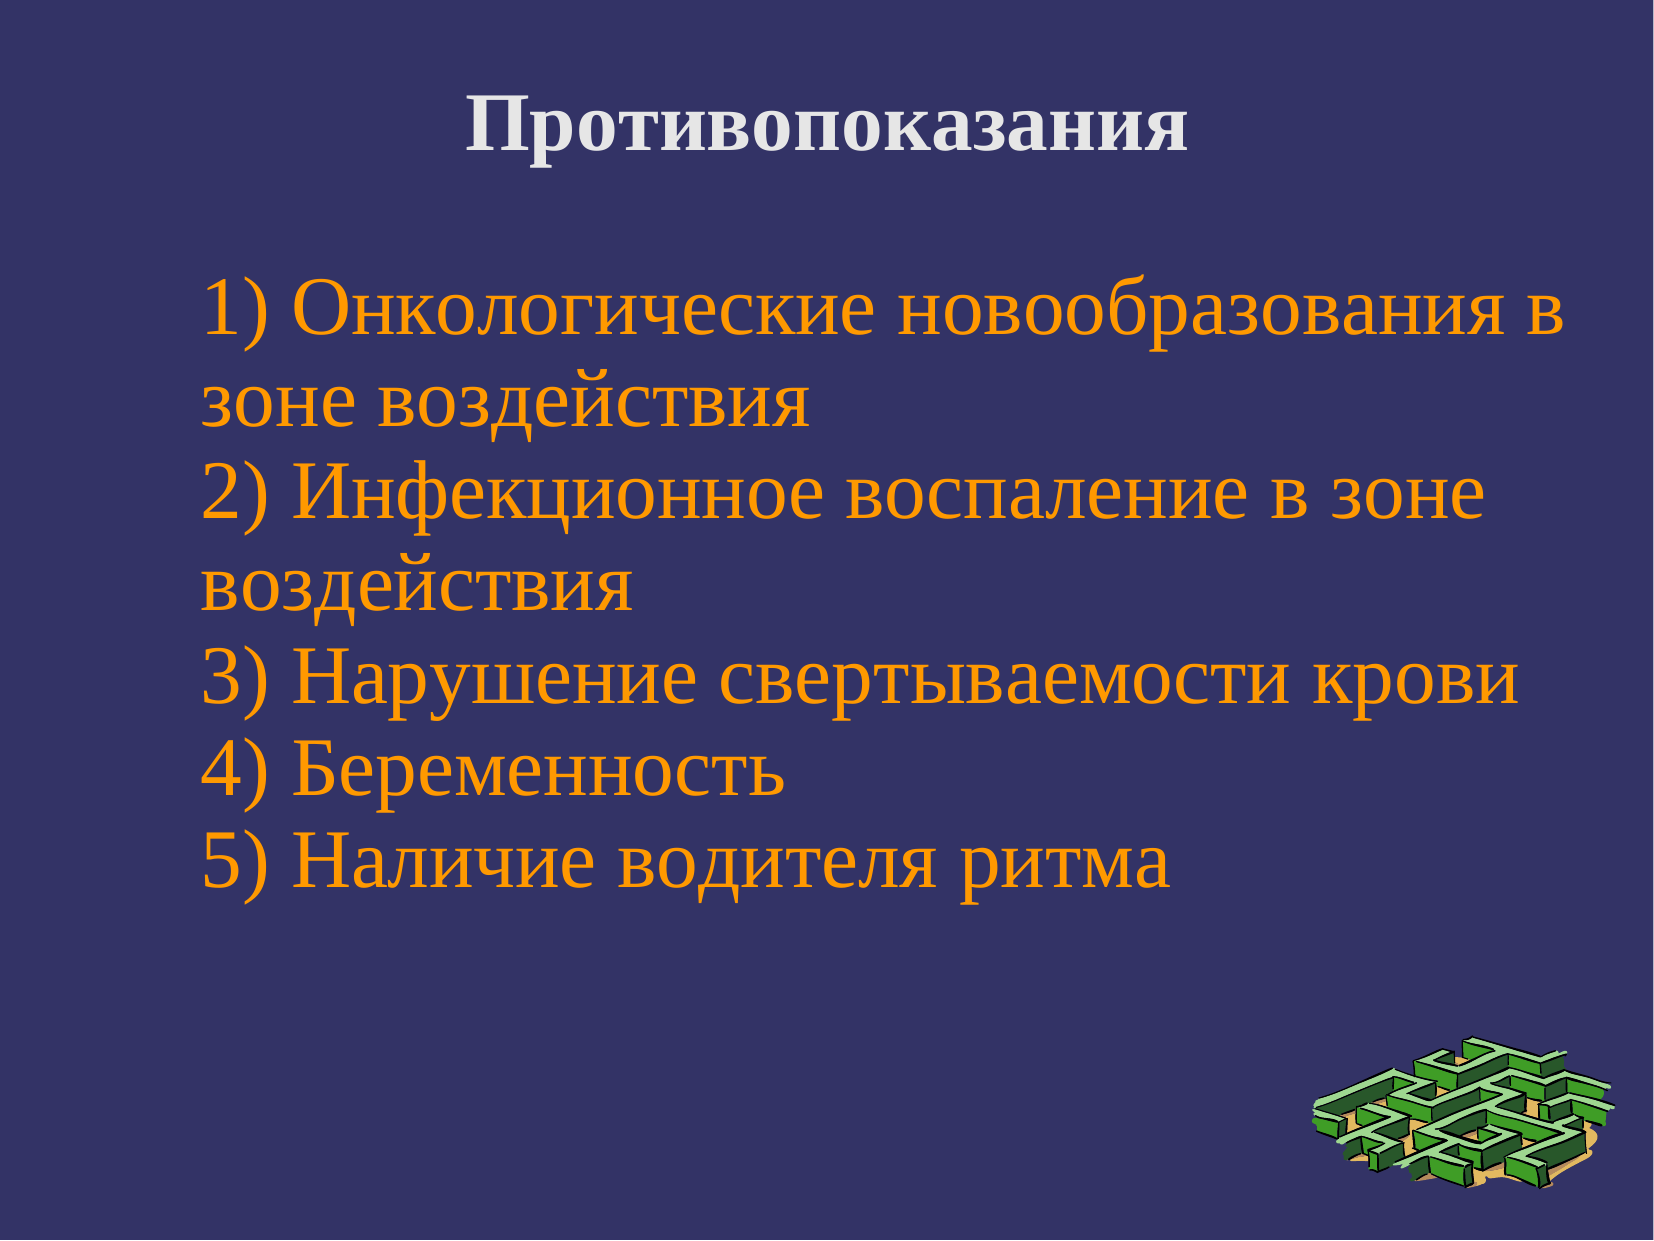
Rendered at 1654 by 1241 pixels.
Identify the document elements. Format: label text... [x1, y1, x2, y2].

list 1) Онкологические новообразования в зоне воздействия 2) Инфекционное воспаление в зоне воздействия 3) Нарушение свертываемости крови 4) Беременность 5) Наличие водителя ритма [118, 259, 1570, 1147]
title Противопоказания [121, 19, 1534, 227]
